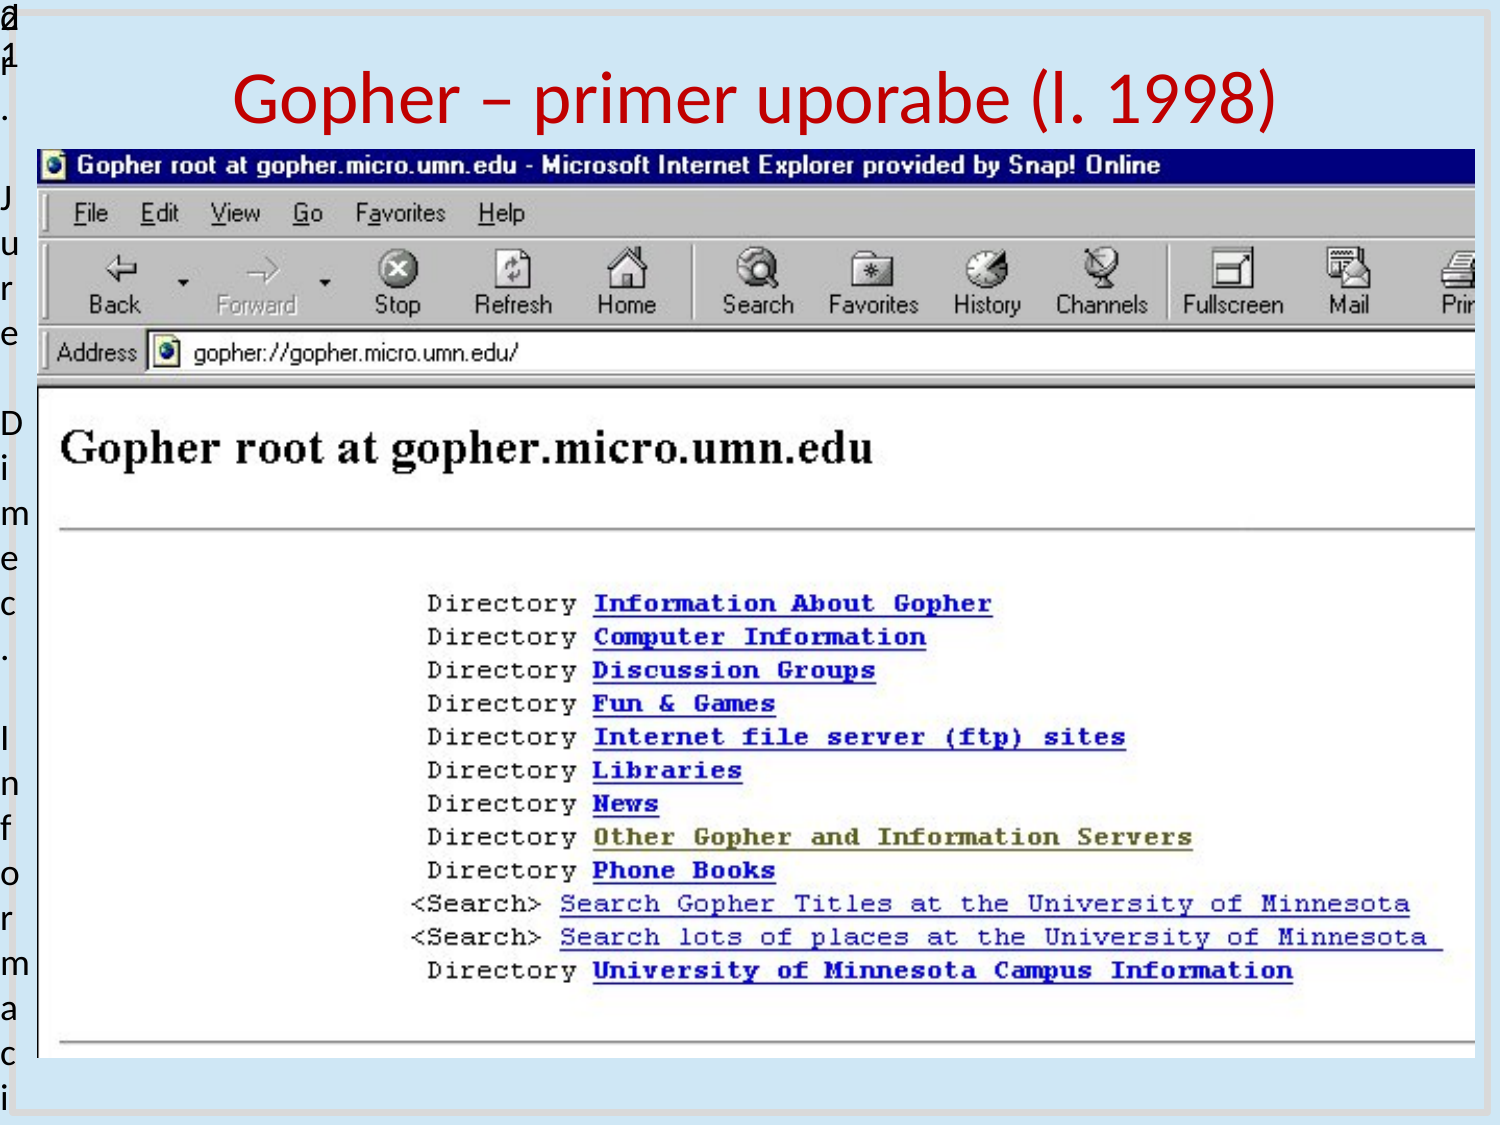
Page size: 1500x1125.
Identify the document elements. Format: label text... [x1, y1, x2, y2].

title Gopher – primer uporabe (l. 1998) [37, 37, 1475, 149]
picture [37, 149, 1475, 1059]
